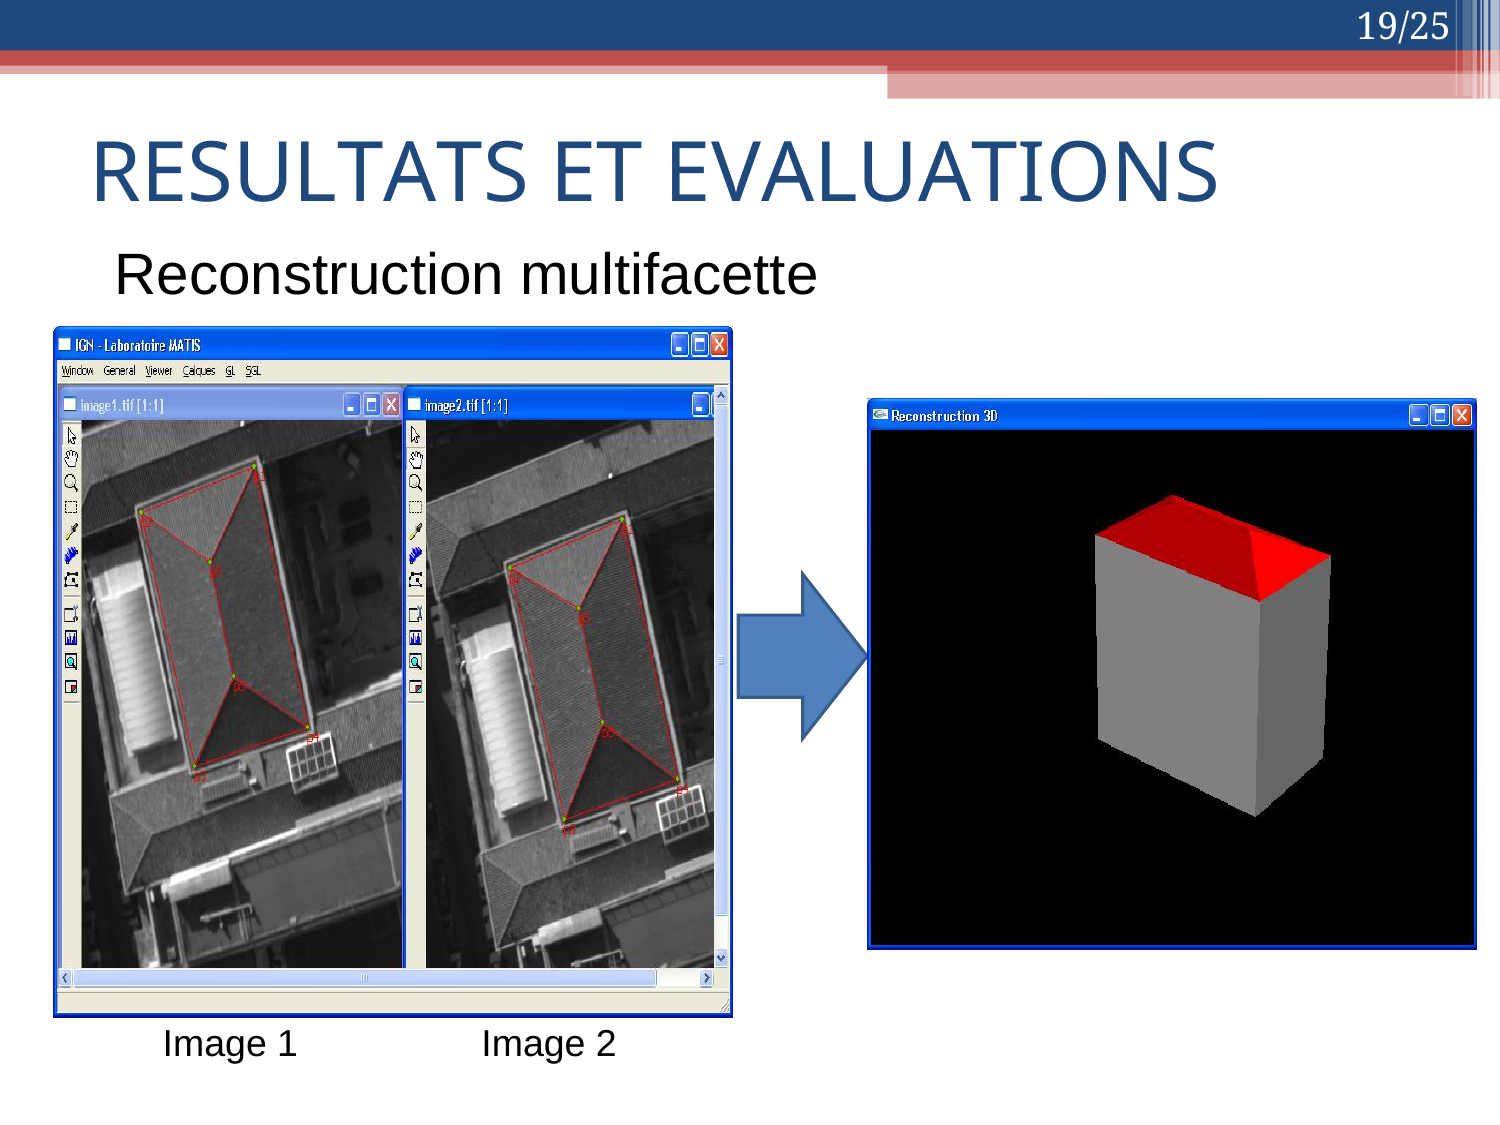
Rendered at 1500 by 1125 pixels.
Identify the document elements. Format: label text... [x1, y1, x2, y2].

list Reconstruction multifacette [82, 234, 1433, 1125]
picture [867, 398, 1477, 950]
text_box <numéro>/25 [1299, 0, 1466, 61]
picture [53, 326, 733, 1018]
title RESULTATS ET EVALUATIONS [75, 105, 1426, 234]
text_box [738, 574, 867, 739]
text_box Image 1 [147, 1011, 313, 1072]
text_box Image 2 [466, 1011, 632, 1072]
